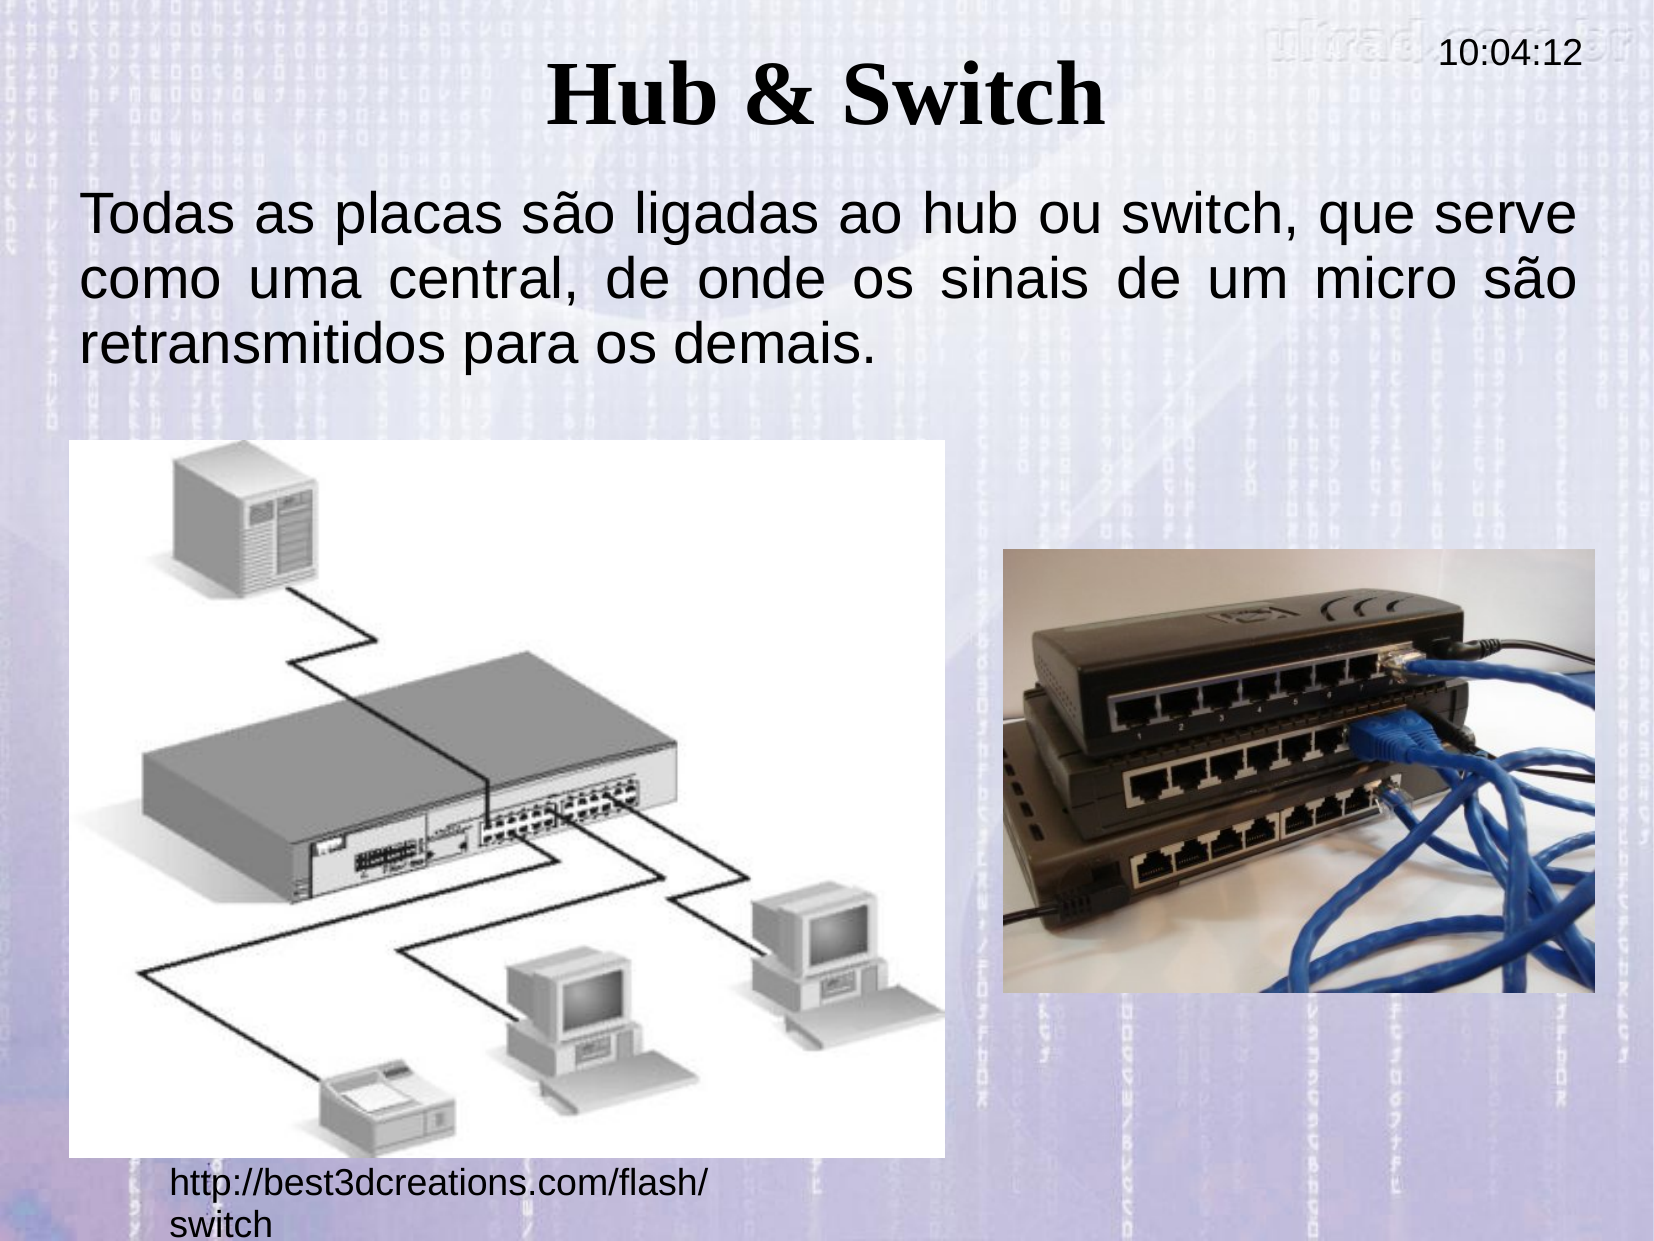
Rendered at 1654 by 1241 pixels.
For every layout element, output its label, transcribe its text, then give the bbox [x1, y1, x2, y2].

text_box Hub & Switch [29, 35, 1625, 171]
picture [0, 0, 1654, 1241]
text_box 09:49:09 [1423, 23, 1631, 94]
text_box http://best3dcreations.com/flash/switch [154, 1153, 827, 1211]
text_box Todas as placas são ligadas ao hub ou switch, que serve como uma central, de onde os sinais de um micro são retransmitidos para os demais. [64, 173, 1595, 414]
